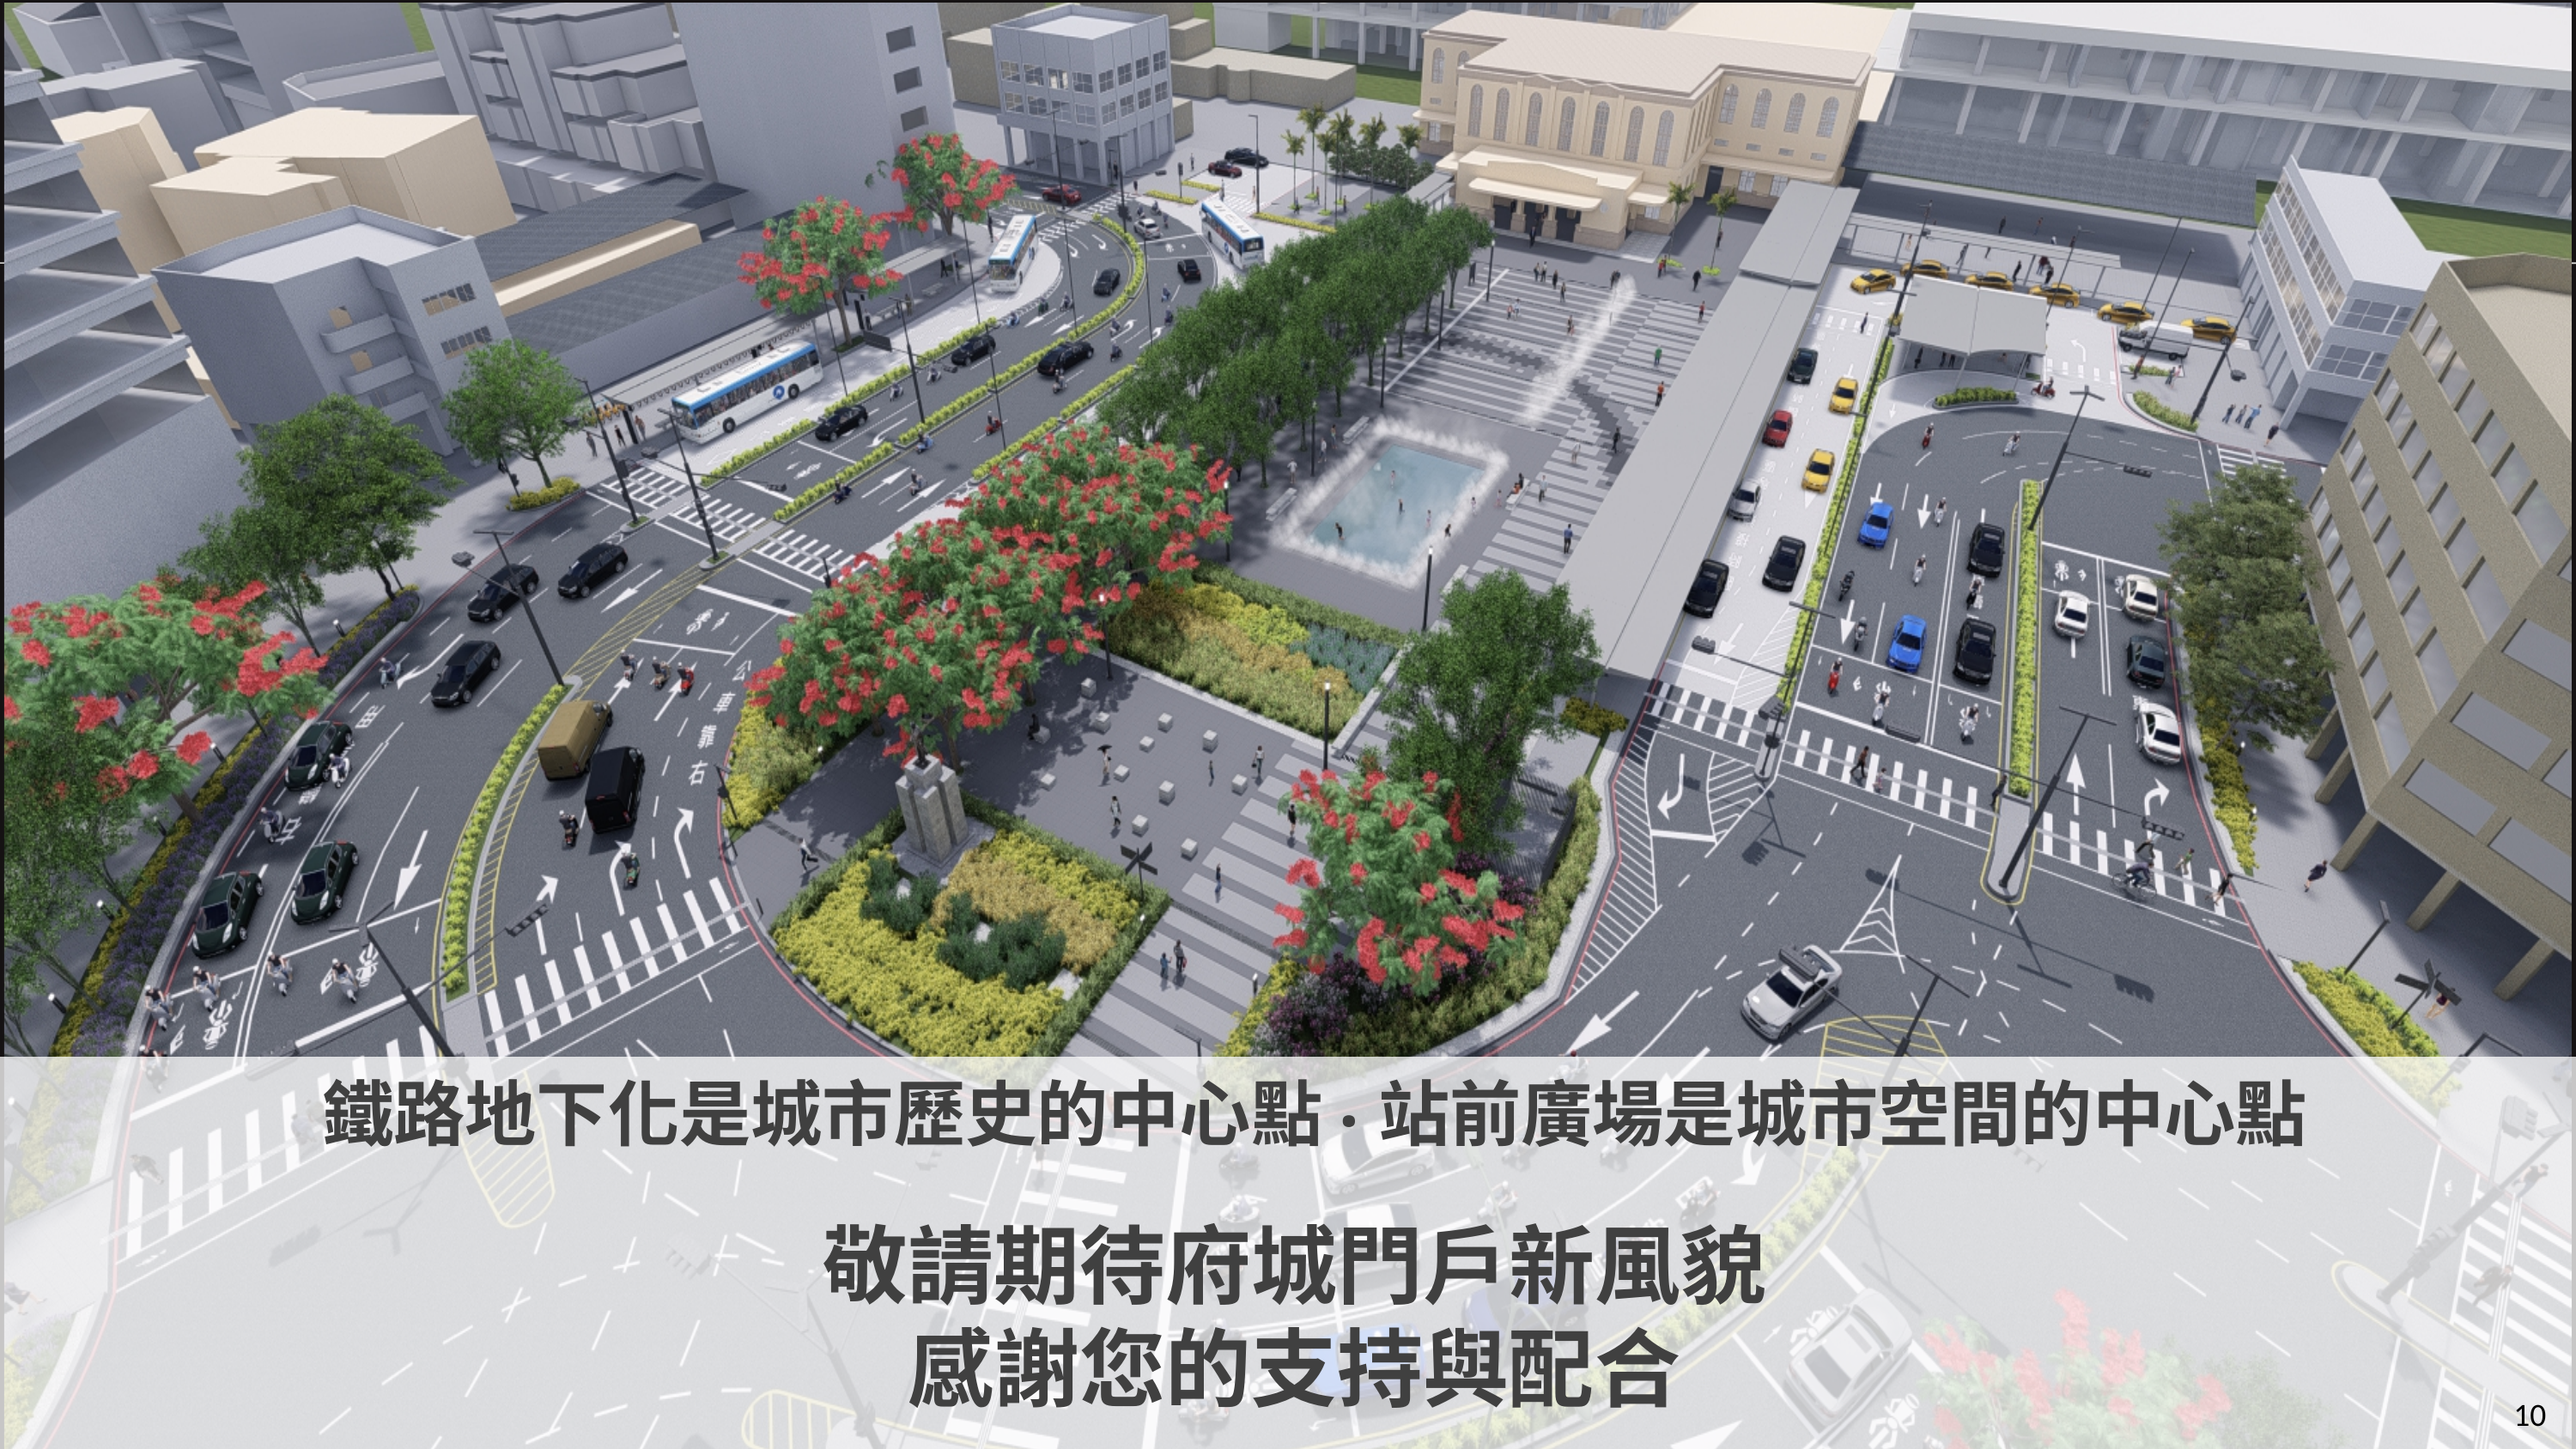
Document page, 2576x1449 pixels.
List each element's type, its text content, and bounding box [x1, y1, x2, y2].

text_box [0, 1057, 2576, 1449]
text_box 10 [2500, 1387, 2576, 1440]
text_box 鐵路地下化是城市歷史的中心點 ‧ 站前廣場是城市空間的中心點 [258, 1069, 2372, 1155]
text_box 敬請期待府城門戶新風貌 感謝您的支持與配合 [588, 1204, 2001, 1425]
picture [3, 3, 2572, 1057]
